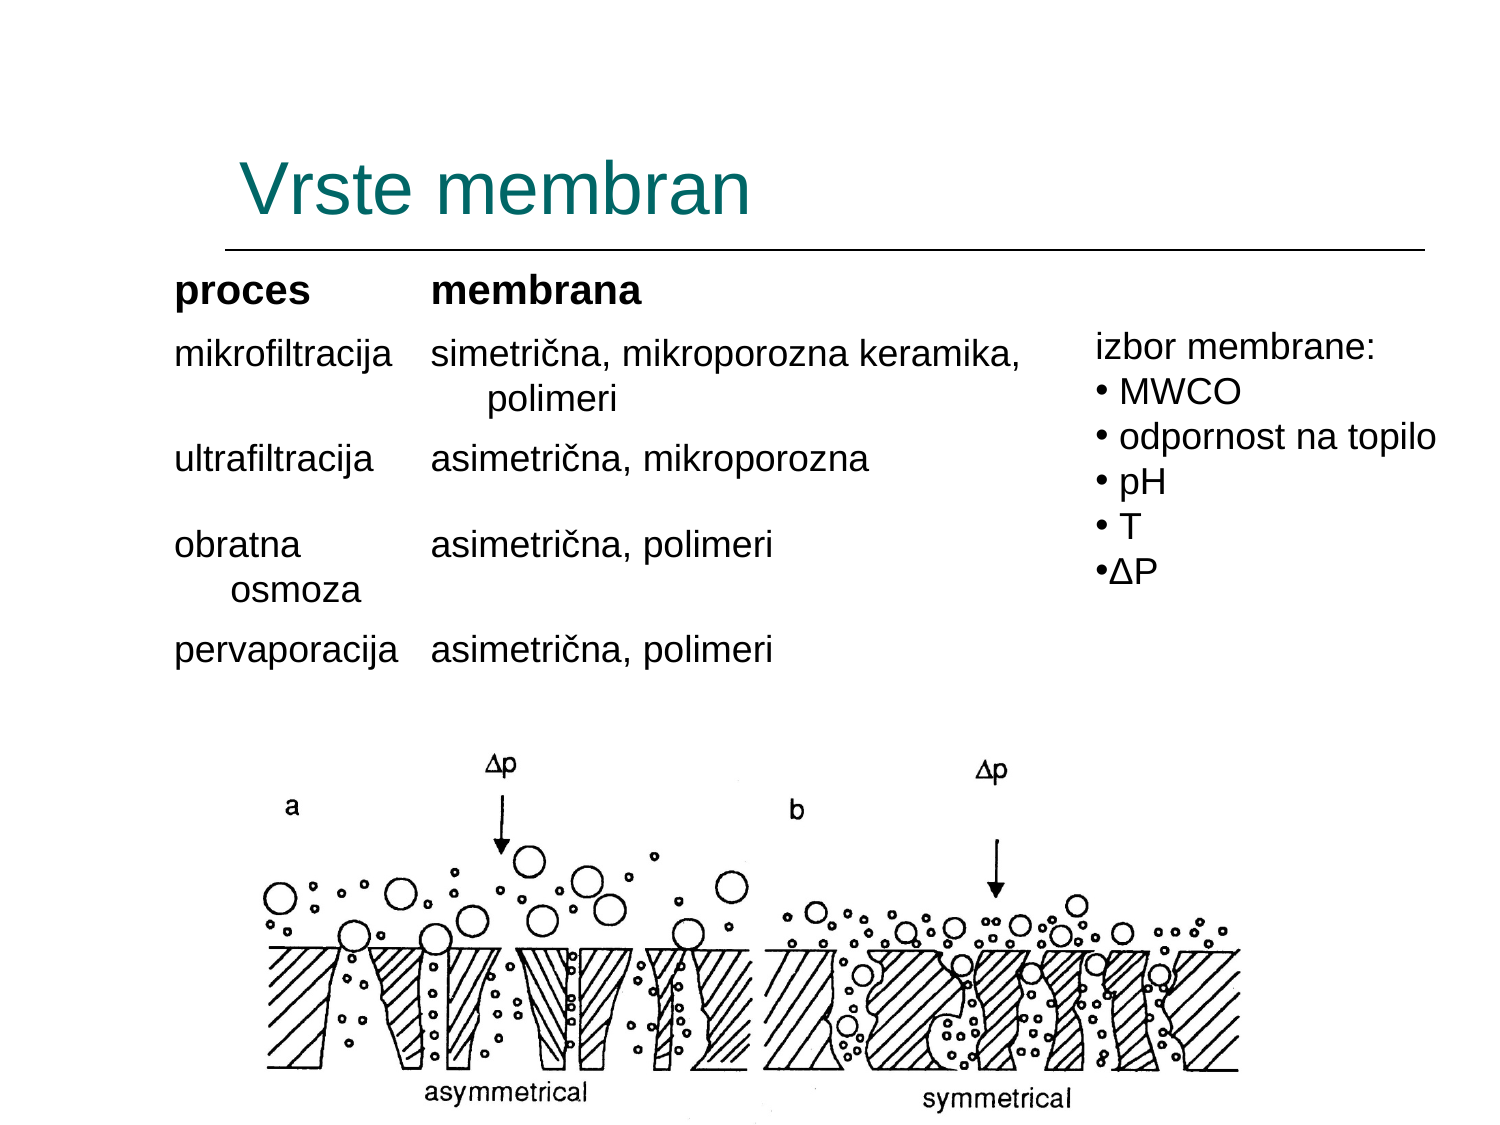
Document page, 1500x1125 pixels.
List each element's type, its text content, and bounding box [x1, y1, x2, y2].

table_cell asimetrična, polimeri [416, 512, 1045, 618]
table_cell mikrofiltracija [159, 321, 416, 426]
text_box izbor membrane: MWCO odpornost na topilo pH T ΔP [1080, 314, 1483, 600]
table_cell asimetrična, polimeri [416, 618, 1045, 704]
table_cell simetrična, mikroporozna keramika, polimeri [416, 321, 1045, 426]
table_header membrana [416, 255, 1045, 321]
table_cell obratna osmoza [159, 512, 416, 618]
table_cell pervaporacija [159, 618, 416, 704]
table_cell asimetrična, mikroporozna [416, 426, 1045, 512]
table_cell ultrafiltracija [159, 426, 416, 512]
title Vrste membran [224, 49, 1425, 237]
picture [193, 744, 1307, 1125]
table_header proces [159, 255, 416, 321]
